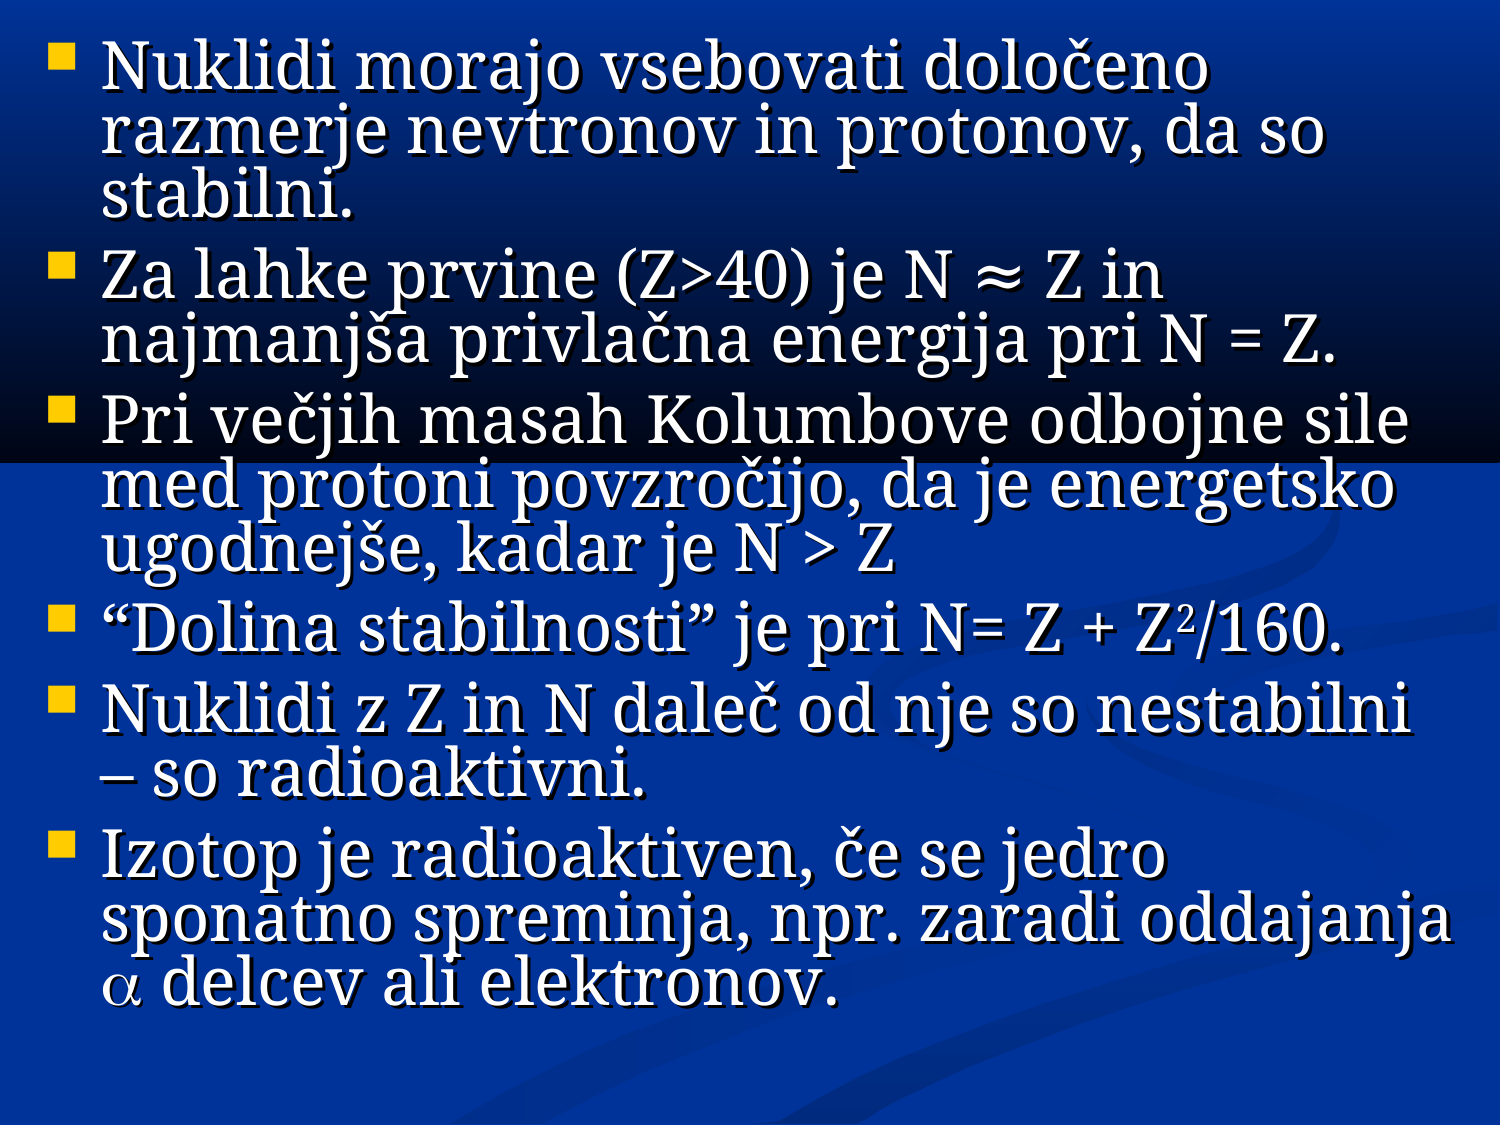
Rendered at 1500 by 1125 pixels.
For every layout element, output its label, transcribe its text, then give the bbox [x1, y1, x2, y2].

list Nuklidi morajo vsebovati določeno razmerje nevtronov in protonov, da so stabilni. Za lahke prvine (Z>40) je N ≈ Z in najmanjša privlačna energija pri N = Z. Pri večjih masah Kolumbove odbojne sile med protoni povzročijo, da je energetsko ugodnejše, kadar je N > Z “Dolina stabilnosti” je pri N= Z + Z2/160. Nuklidi z Z in N daleč od nje so nestabilni – so radioaktivni. Izotop je radioaktiven, če se jedro sponatno spreminja, npr. zaradi oddajanja  delcev ali elektronov. [29, 30, 1471, 1125]
